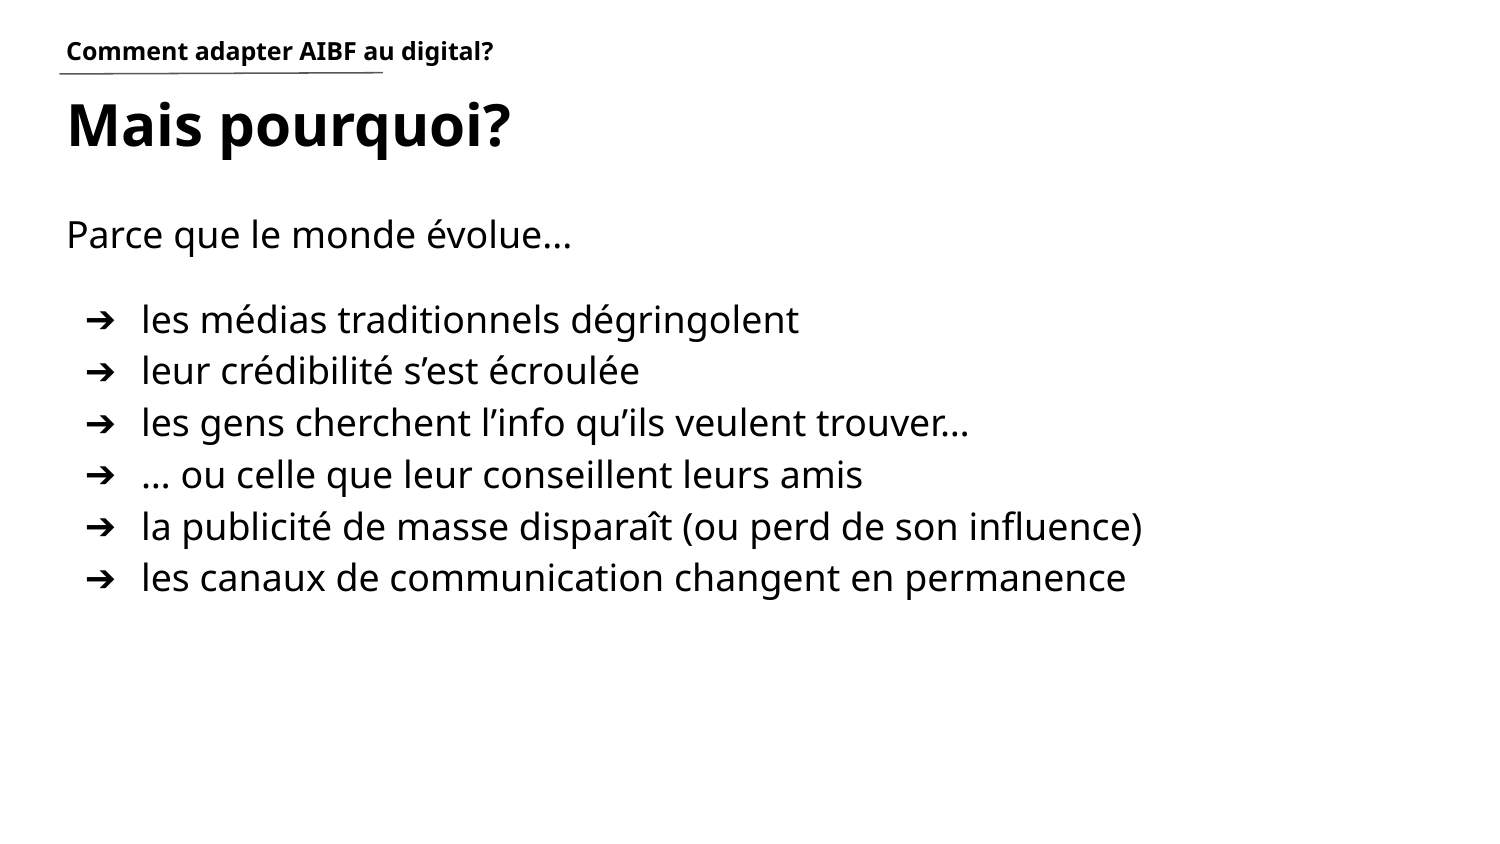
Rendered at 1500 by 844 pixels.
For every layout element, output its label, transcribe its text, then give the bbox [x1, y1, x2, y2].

text_box Comment adapter AIBF au digital? [51, 20, 542, 73]
list Parce que le monde évolue... les médias traditionnels dégringolent leur crédibilité s’est écroulée les gens cherchent l’info qu’ils veulent trouver… … ou celle que leur conseillent leurs amis la publicité de masse disparaît (ou perd de son influence) les canaux de communication changent en permanence [51, 189, 1449, 750]
title Mais pourquoi? [51, 72, 1449, 167]
